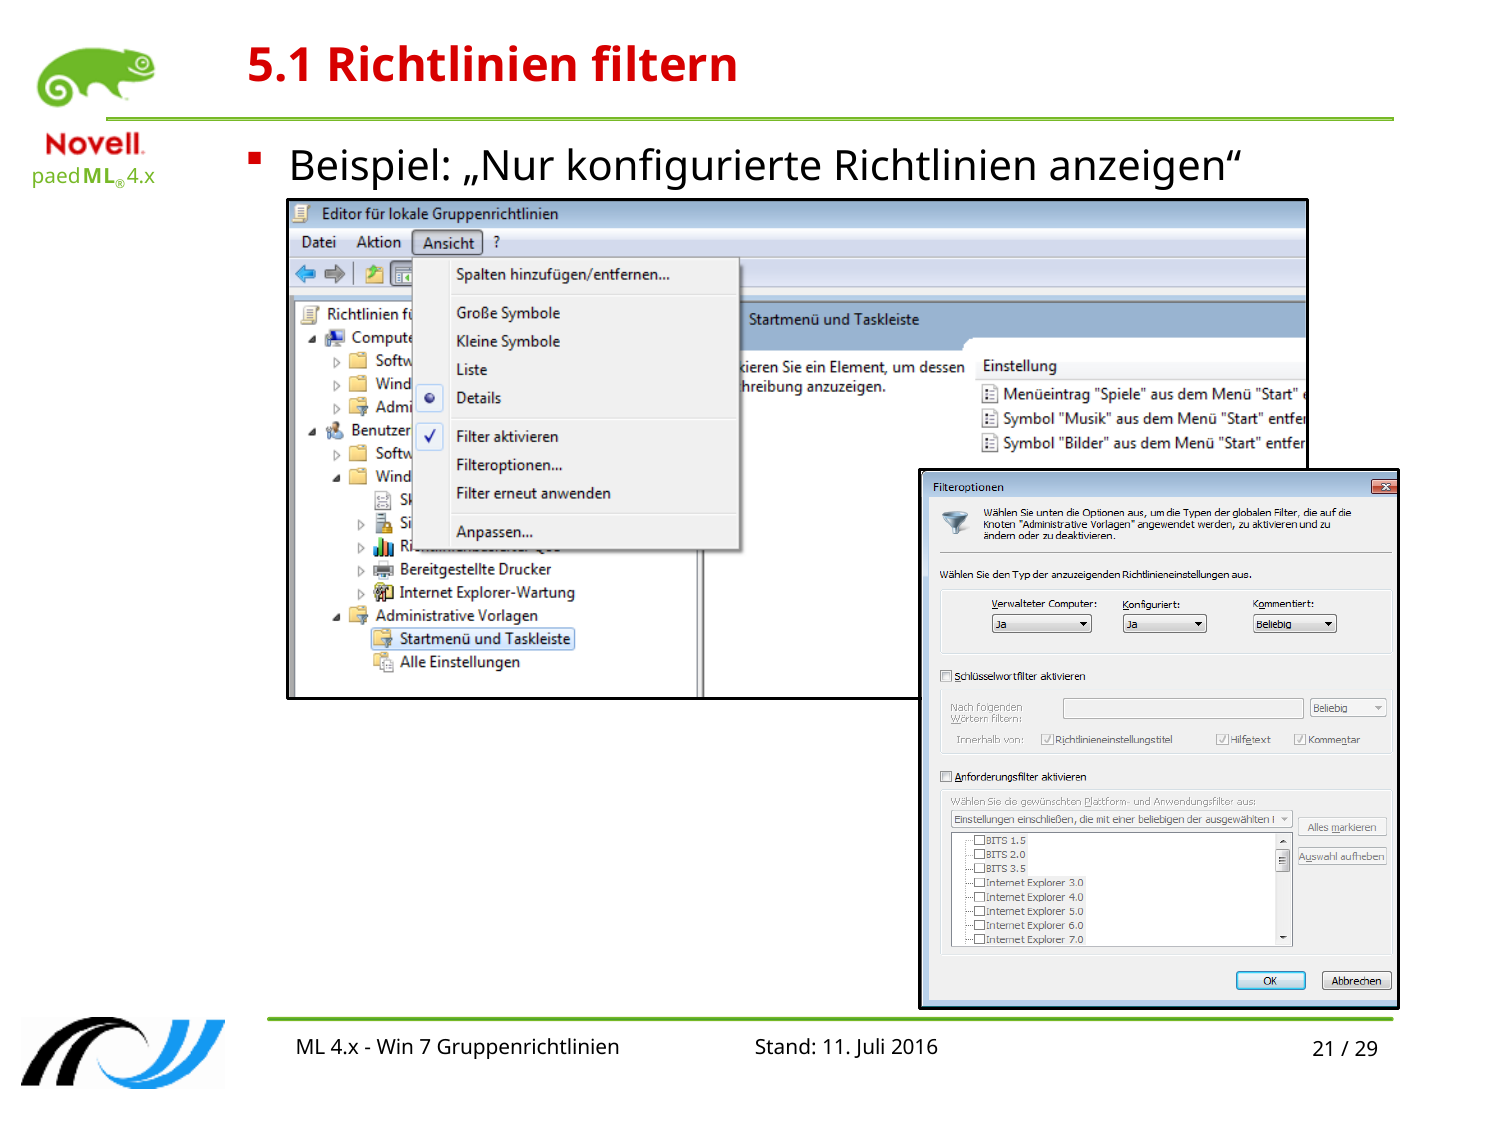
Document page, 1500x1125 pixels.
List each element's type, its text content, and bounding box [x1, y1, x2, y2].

title 5.1 Richtlinien filtern [232, 12, 1388, 113]
picture [24, 32, 167, 175]
list Beispiel: „Nur konfigurierte Richtlinien anzeigen“ [230, 131, 1430, 944]
picture [921, 470, 1398, 1007]
picture [21, 1017, 225, 1089]
picture [289, 200, 1306, 697]
